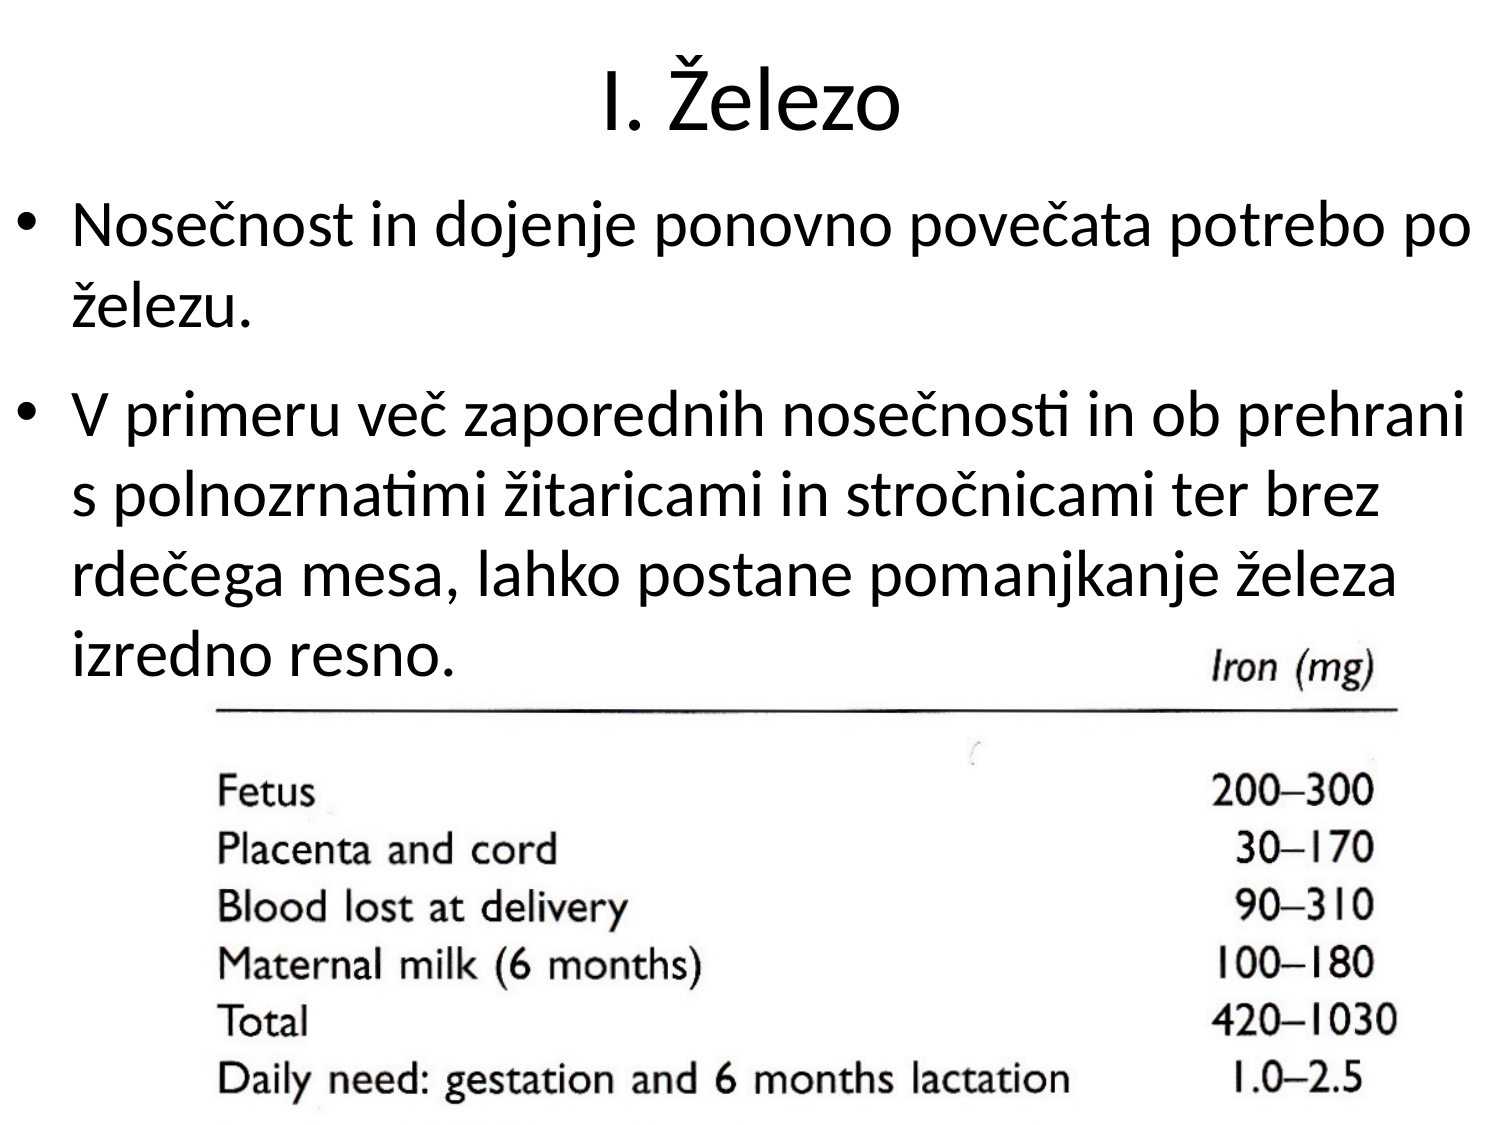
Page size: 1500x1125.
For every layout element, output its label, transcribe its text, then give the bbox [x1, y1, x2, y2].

list Nosečnost in dojenje ponovno povečata potrebo po železu. V primeru več zaporednih nosečnosti in ob prehrani s polnozrnatimi žitaricami in stročnicami ter brez rdečega mesa, lahko postane pomanjkanje železa izredno resno. [0, 172, 1500, 1005]
title I. Železo [76, 0, 1427, 172]
picture [183, 1005, 1406, 1125]
